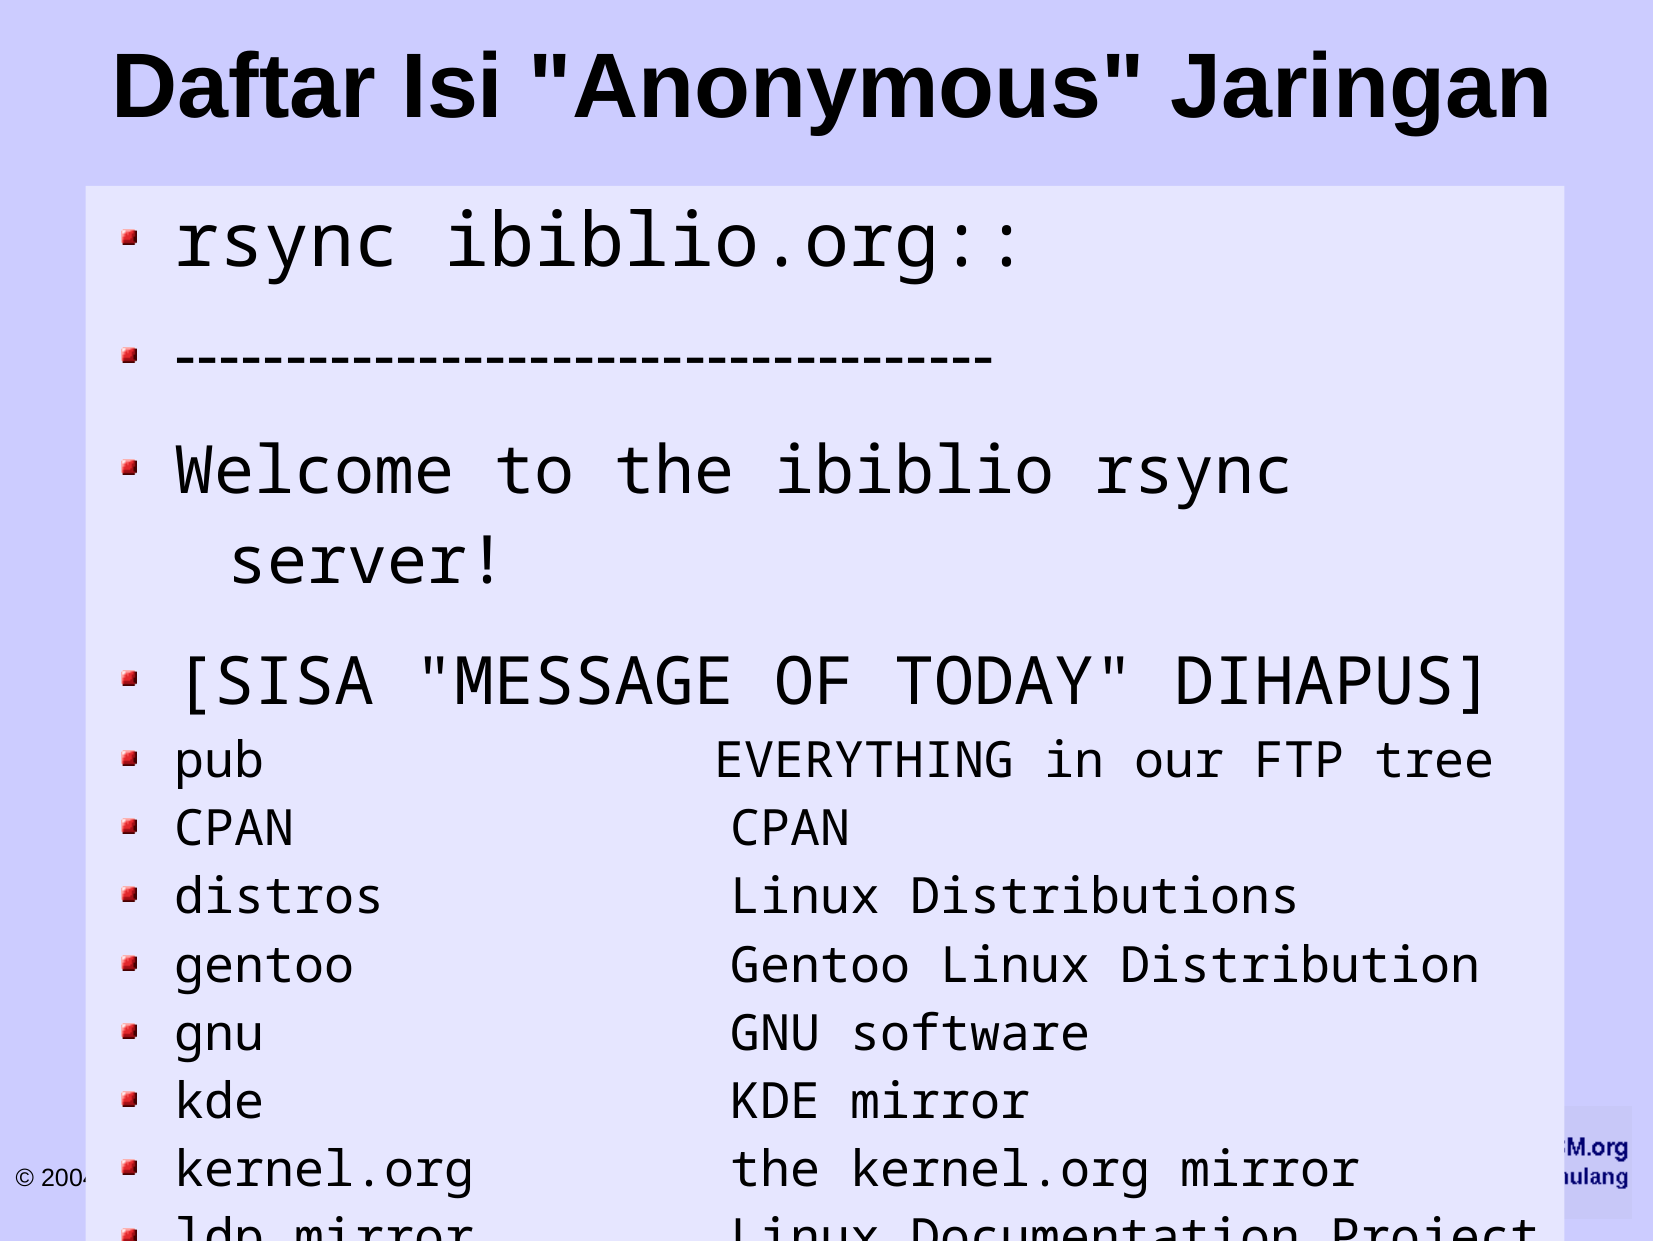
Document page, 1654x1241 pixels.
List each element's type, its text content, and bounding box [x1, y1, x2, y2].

picture [121, 1159, 137, 1175]
title Daftar Isi "Anonymous" Jaringan [40, 31, 1625, 142]
list rsync ibiblio.org:: ------------------------------------- Welcome to the ibiblio rsync server! [SISA "MESSAGE OF TODAY" DIHAPUS] pub EVERYTHING in our FTP tree CPAN CPAN distros Linux Distributions gentoo Gentoo Linux Distribution gnu GNU software kde KDE mirror kernel.org the kernel.org mirror ldp_mirror Linux Documentation Project [........] [85, 185, 1565, 1123]
picture [121, 1228, 137, 1241]
picture [1565, 1106, 1632, 1219]
